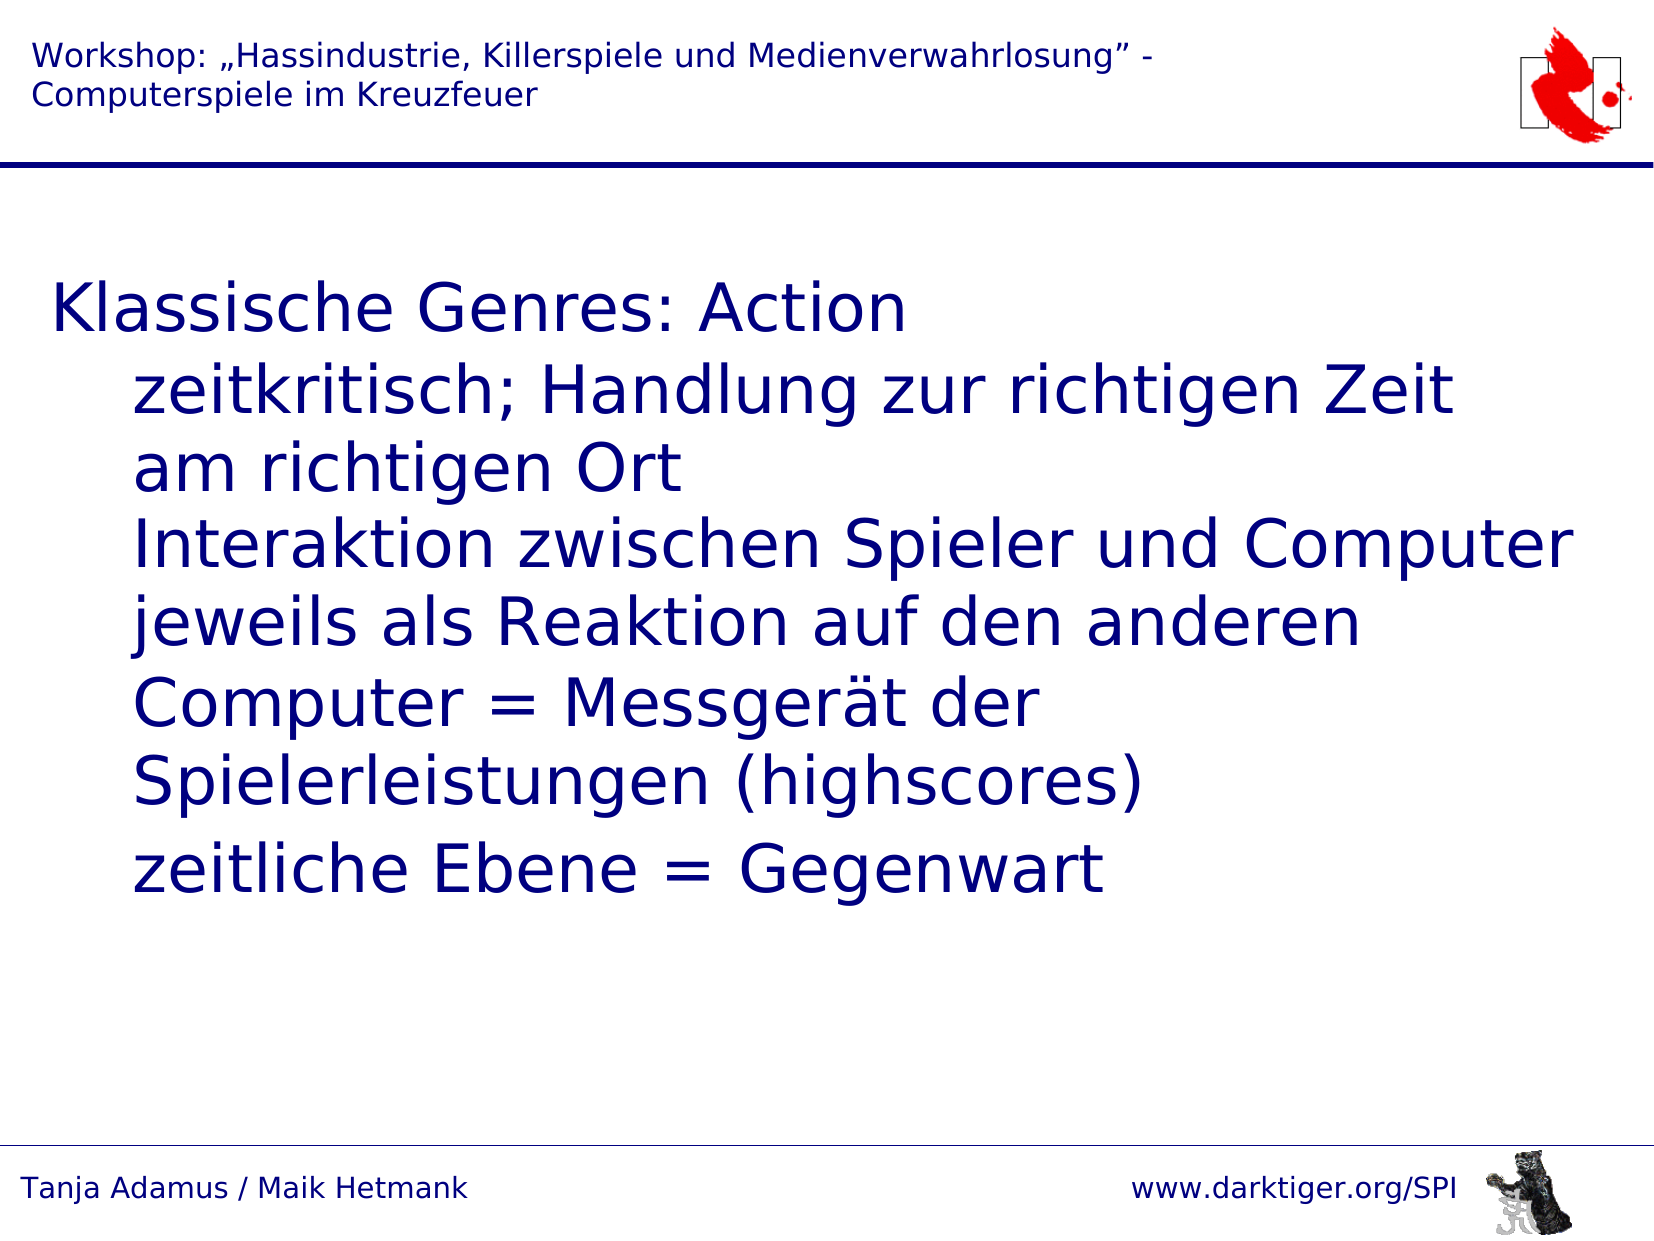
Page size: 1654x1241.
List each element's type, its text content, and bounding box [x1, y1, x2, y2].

text_box Interaktion zwischen Spieler und Computer jeweils als Reaktion auf den anderen [118, 498, 1595, 657]
picture [1503, 16, 1632, 148]
text_box zeitkritisch; Handlung zur richtigen Zeit am richtigen Ort [118, 344, 1595, 498]
text_box Computer = Messgerät der Spielerleistungen (highscores) [118, 657, 1595, 822]
picture [1486, 1150, 1572, 1235]
text_box Workshop: „Hassindustrie, Killerspiele und Medienverwahrlosung” - Computerspiele im Kreuzfeuer [16, 29, 1418, 178]
text_box zeitliche Ebene = Gegenwart [118, 822, 1595, 916]
text_box Klassische Genres: Action [35, 261, 1595, 355]
